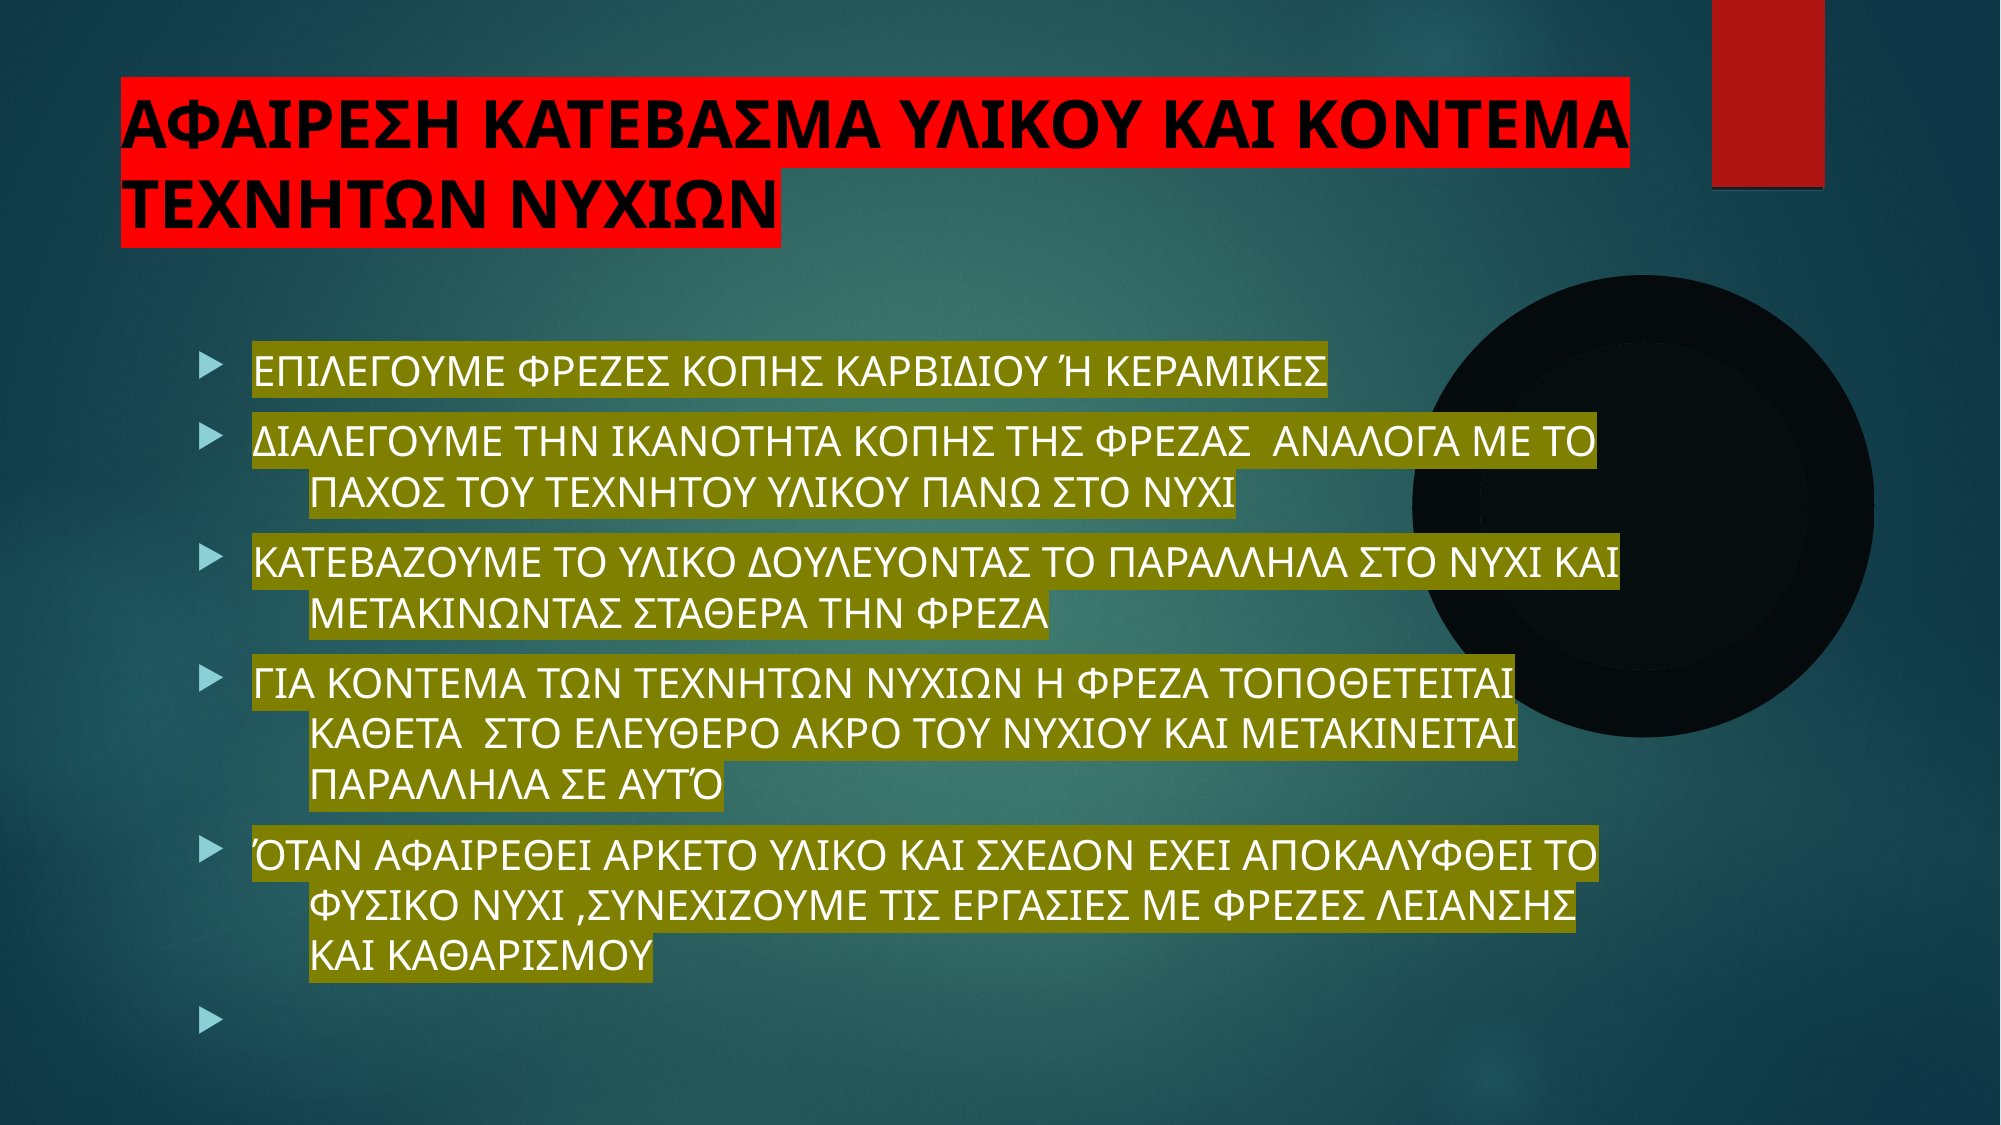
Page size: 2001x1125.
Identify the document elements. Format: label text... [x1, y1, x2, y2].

list ΕΠΙΛΕΓΟΥΜΕ ΦΡΕΖΕΣ ΚΟΠΗΣ ΚΑΡΒΙΔΙΟΥ Ή ΚΕΡΑΜΙΚΕΣ ΔΙΑΛΕΓΟΥΜΕ ΤΗΝ ΙΚΑΝΟΤΗΤΑ ΚΟΠΗΣ ΤΗΣ ΦΡΕΖΑΣ ΑΝΑΛΟΓΑ ΜΕ ΤΟ ΠΑΧΟΣ ΤΟΥ ΤΕΧΝΗΤΟΥ ΥΛΙΚΟΥ ΠΑΝΩ ΣΤΟ ΝΥΧΙ ΚΑΤΕΒΑΖΟΥΜΕ ΤΟ ΥΛΙΚΟ ΔΟΥΛΕΥΟΝΤΑΣ ΤΟ ΠΑΡΑΛΛΗΛΑ ΣΤΟ ΝΥΧΙ ΚΑΙ ΜΕΤΑΚΙΝΩΝΤΑΣ ΣΤΑΘΕΡΑ ΤΗΝ ΦΡΕΖΑ ΓΙΑ ΚΟΝΤΕΜΑ ΤΩΝ ΤΕΧΝΗΤΩΝ ΝΥΧΙΩΝ Η ΦΡΕΖΑ ΤΟΠΟΘΕΤΕΙΤΑΙ ΚΑΘΕΤΑ ΣΤΟ ΕΛΕΥΘΕΡΟ ΑΚΡΟ ΤΟΥ ΝΥΧΙΟΥ ΚΑΙ ΜΕΤΑΚΙΝΕΙΤΑΙ ΠΑΡΑΛΛΗΛΑ ΣΕ ΑΥΤΌ ΌΤΑΝ ΑΦΑΙΡΕΘΕΙ ΑΡΚΕΤΟ ΥΛΙΚΟ ΚΑΙ ΣΧΕΔΟΝ ΕΧΕΙ ΑΠΟΚΑΛΥΦΘΕΙ ΤΟ ΦΥΣΙΚΟ ΝΥΧΙ ,ΣΥΝΕΧΙΖΟΥΜΕ ΤΙΣ ΕΡΓΑΣΙΕΣ ΜΕ ΦΡΕΖΕΣ ΛΕΙΑΝΣΗΣ ΚΑΙ ΚΑΘΑΡΙΣΜΟΥ [181, 336, 1649, 1026]
title ΑΦΑΙΡΕΣΗ ΚΑΤΕΒΑΣΜΑ ΥΛΙΚΟΥ ΚΑΙ ΚΟΝΤΕΜΑ ΤΕΧΝΗΤΩΝ ΝΥΧΙΩΝ [106, 74, 1649, 255]
